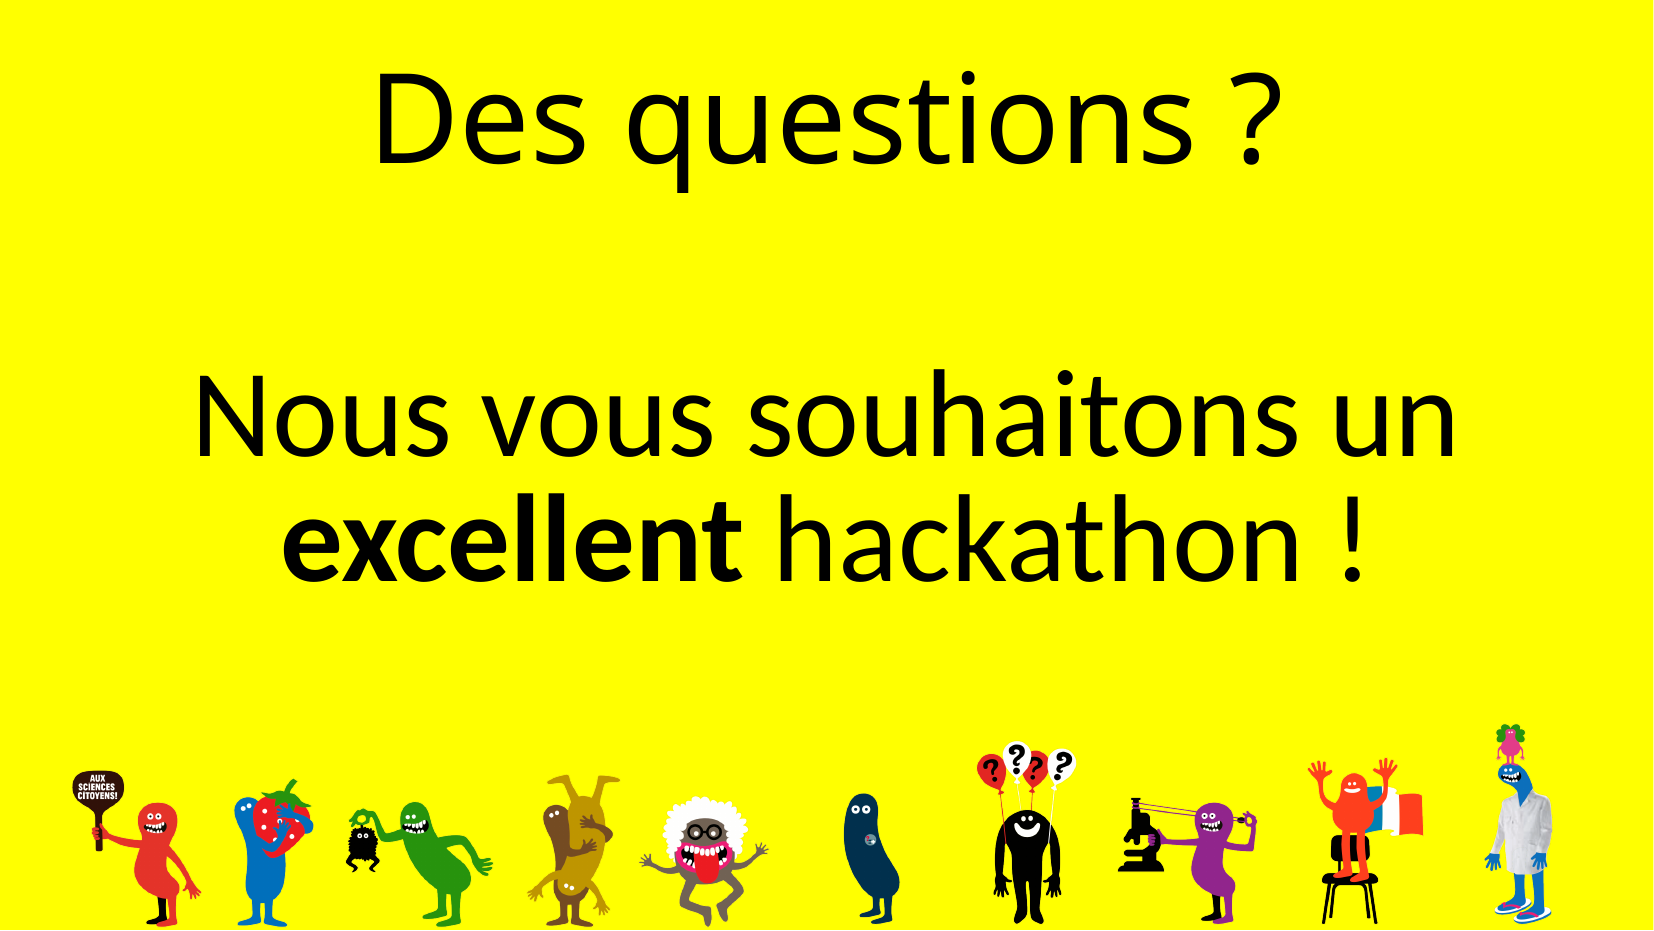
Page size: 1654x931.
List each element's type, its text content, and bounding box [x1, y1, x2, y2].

title Des questions ? [82, 28, 1571, 201]
text_box Nous vous souhaitons un excellent hackathon ! [82, 217, 1571, 758]
picture [64, 765, 778, 931]
picture [807, 721, 1589, 931]
